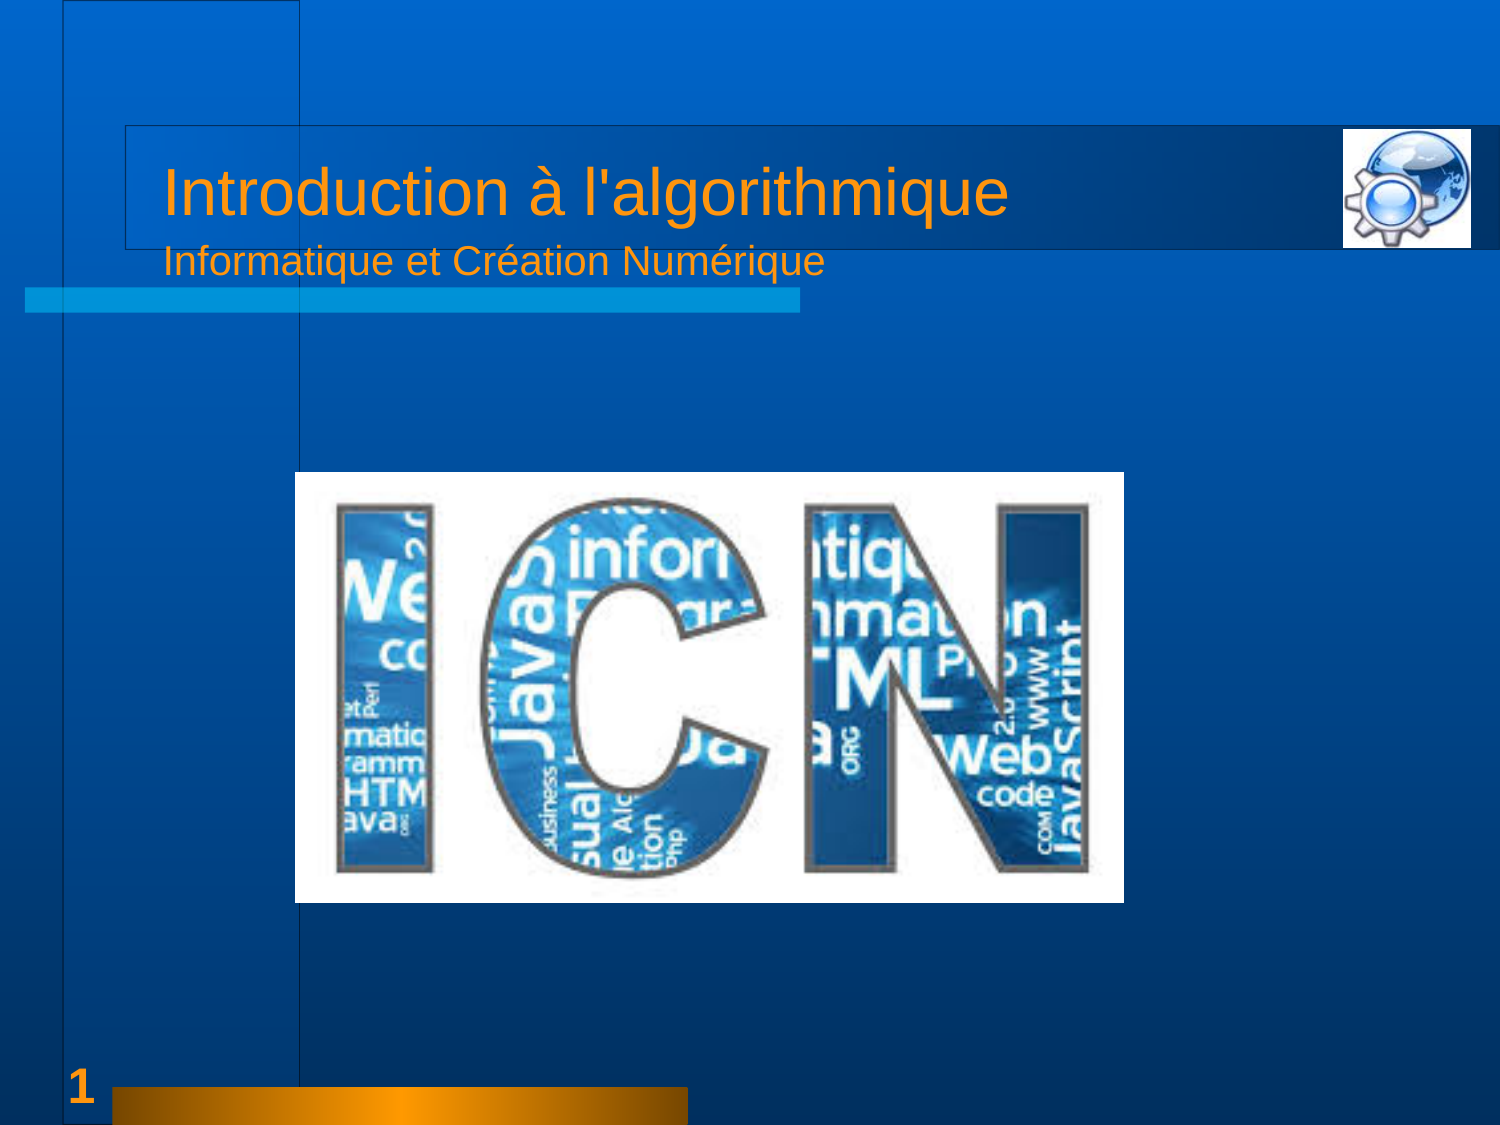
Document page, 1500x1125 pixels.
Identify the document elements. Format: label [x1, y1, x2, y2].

picture [295, 472, 1124, 903]
picture [1343, 129, 1471, 248]
